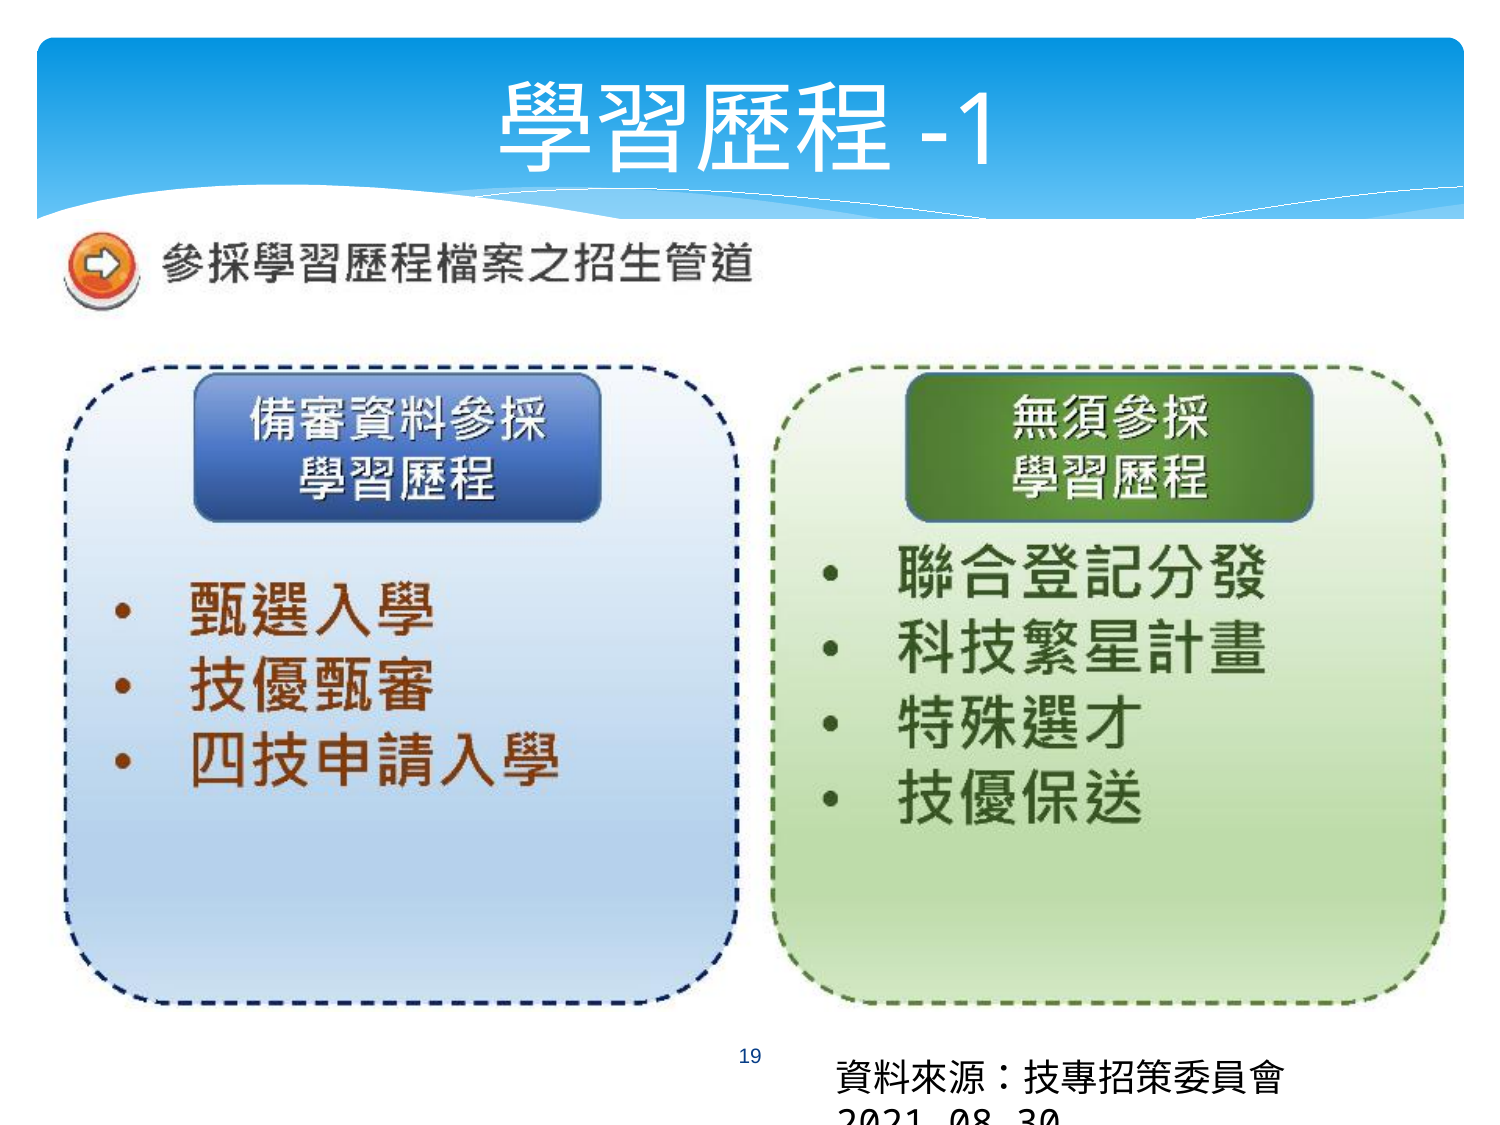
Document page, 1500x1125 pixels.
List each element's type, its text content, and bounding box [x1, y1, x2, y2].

text_box 學習歷程-1 [76, 57, 1427, 210]
picture [0, 219, 1500, 1012]
text_box 19 [654, 1025, 846, 1086]
text_box 資料來源：技專招策委員會2021.08.30 [820, 1046, 1500, 1108]
